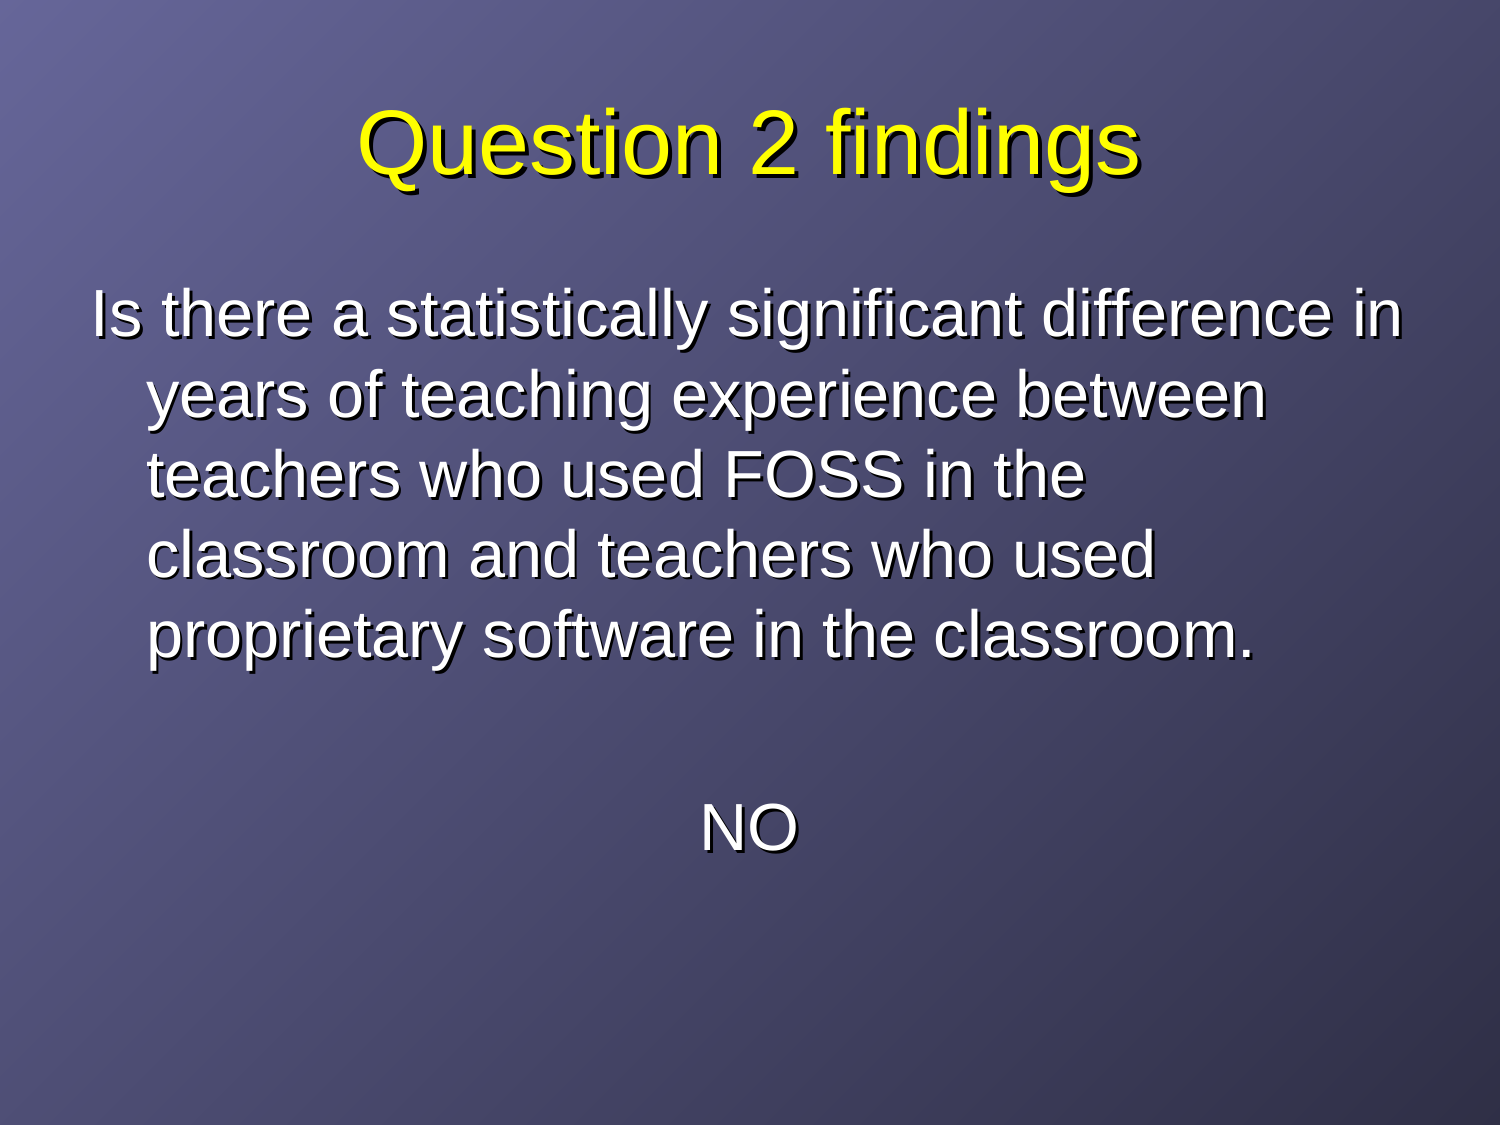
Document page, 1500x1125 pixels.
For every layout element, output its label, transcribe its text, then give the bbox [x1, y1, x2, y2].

list Is there a statistically significant difference in years of teaching experience between teachers who used FOSS in the classroom and teachers who used proprietary software in the classroom. NO [75, 262, 1424, 1005]
title Question 2 findings [75, 45, 1424, 232]
